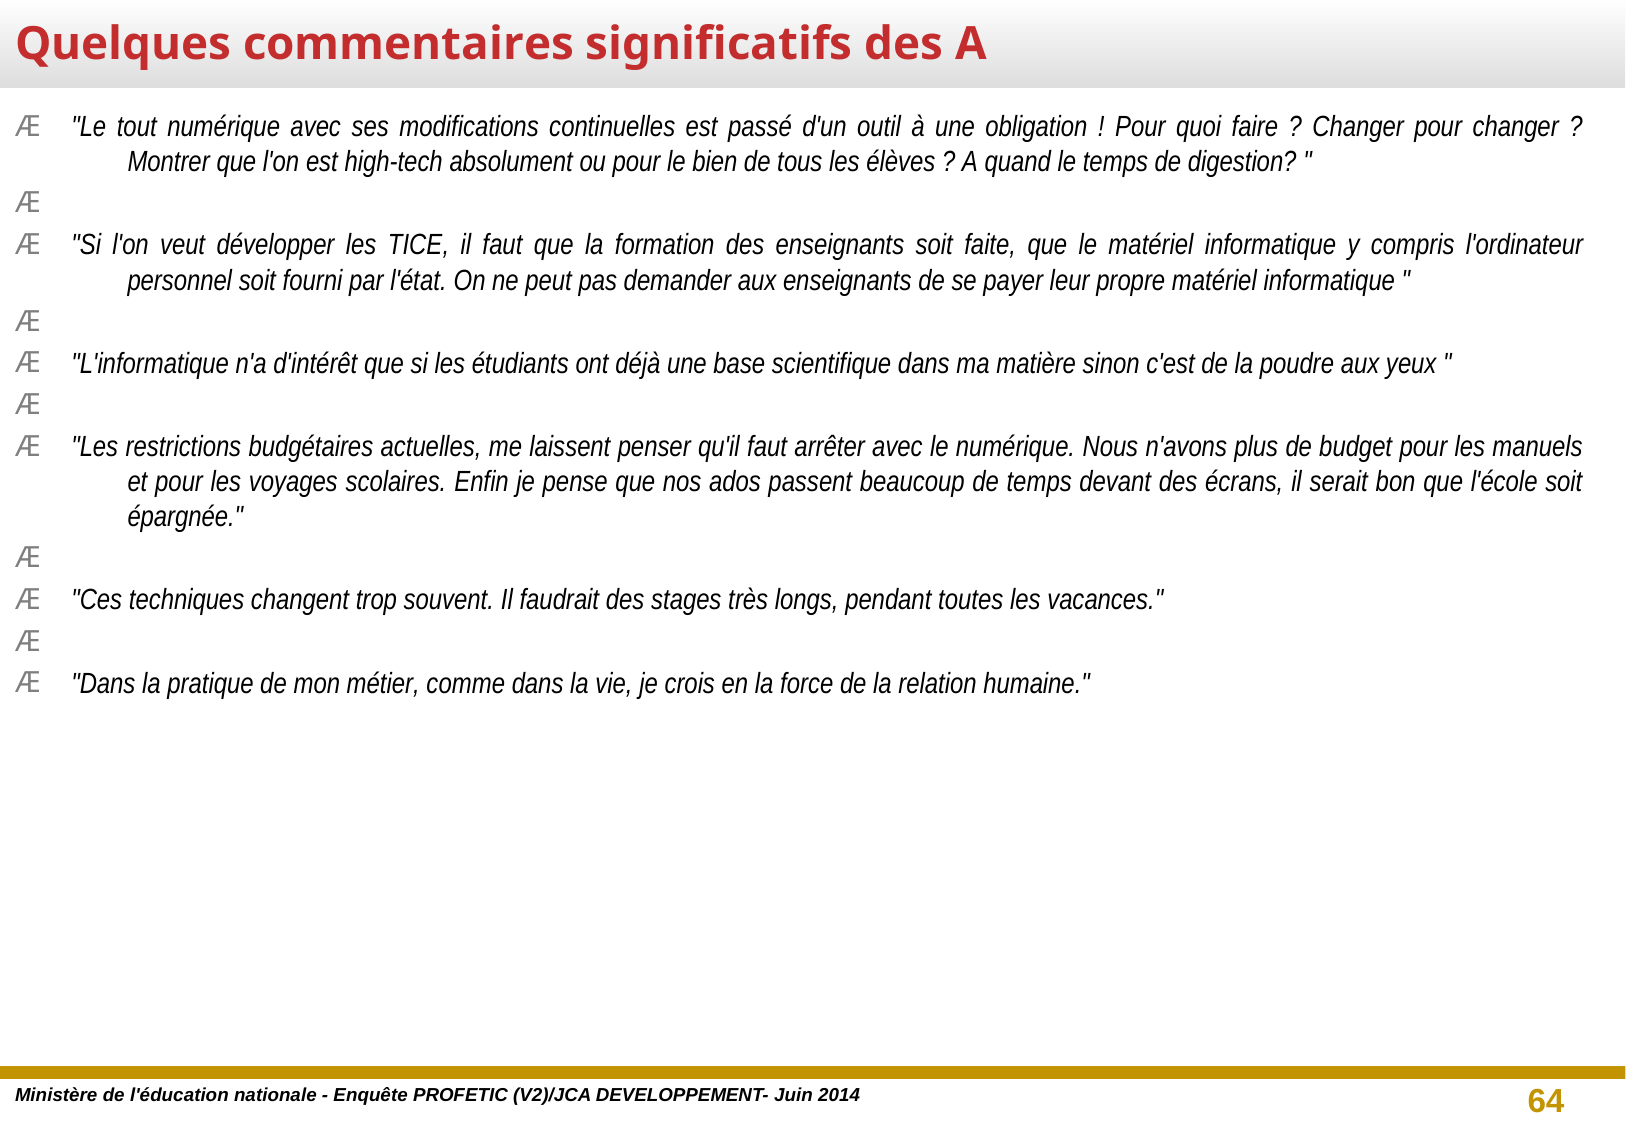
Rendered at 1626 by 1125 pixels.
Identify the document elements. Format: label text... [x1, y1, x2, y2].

title Quelques commentaires significatifs des A [0, 0, 1625, 88]
text_box 64 [1512, 1071, 1625, 1125]
text_box Ministère de l'éducation nationale - Enquête PROFETIC (V2)/JCA DEVELOPPEMENT- Juin 2014 [0, 1074, 1501, 1125]
list "Le tout numérique avec ses modifications continuelles est passé d'un outil à une obligation ! Pour quoi faire ? Changer pour changer ? Montrer que l'on est high-tech absolument ou pour le bien de tous les élèves ? A quand le temps de digestion? " "Si l'on veut développer les TICE, il faut que la formation des enseignants soit faite, que le matériel informatique y compris l'ordinateur personnel soit fourni par l'état. On ne peut pas demander aux enseignants de se payer leur propre matériel informatique " "L'informatique n'a d'intérêt que si les étudiants ont déjà une base scientifique dans ma matière sinon c'est de la poudre aux yeux " "Les restrictions budgétaires actuelles, me laissent penser qu'il faut arrêter avec le numérique. Nous n'avons plus de budget pour les manuels et pour les voyages scolaires. Enfin je pense que nos ados passent beaucoup de temps devant des écrans, il serait bon que l'école soit épargnée." "Ces techniques changent trop souvent. Il faudrait des stages très longs, pendant toutes les vacances." "Dans la pratique de mon métier, comme dans la vie, je crois en la force de la relation humaine." [0, 99, 1600, 1003]
